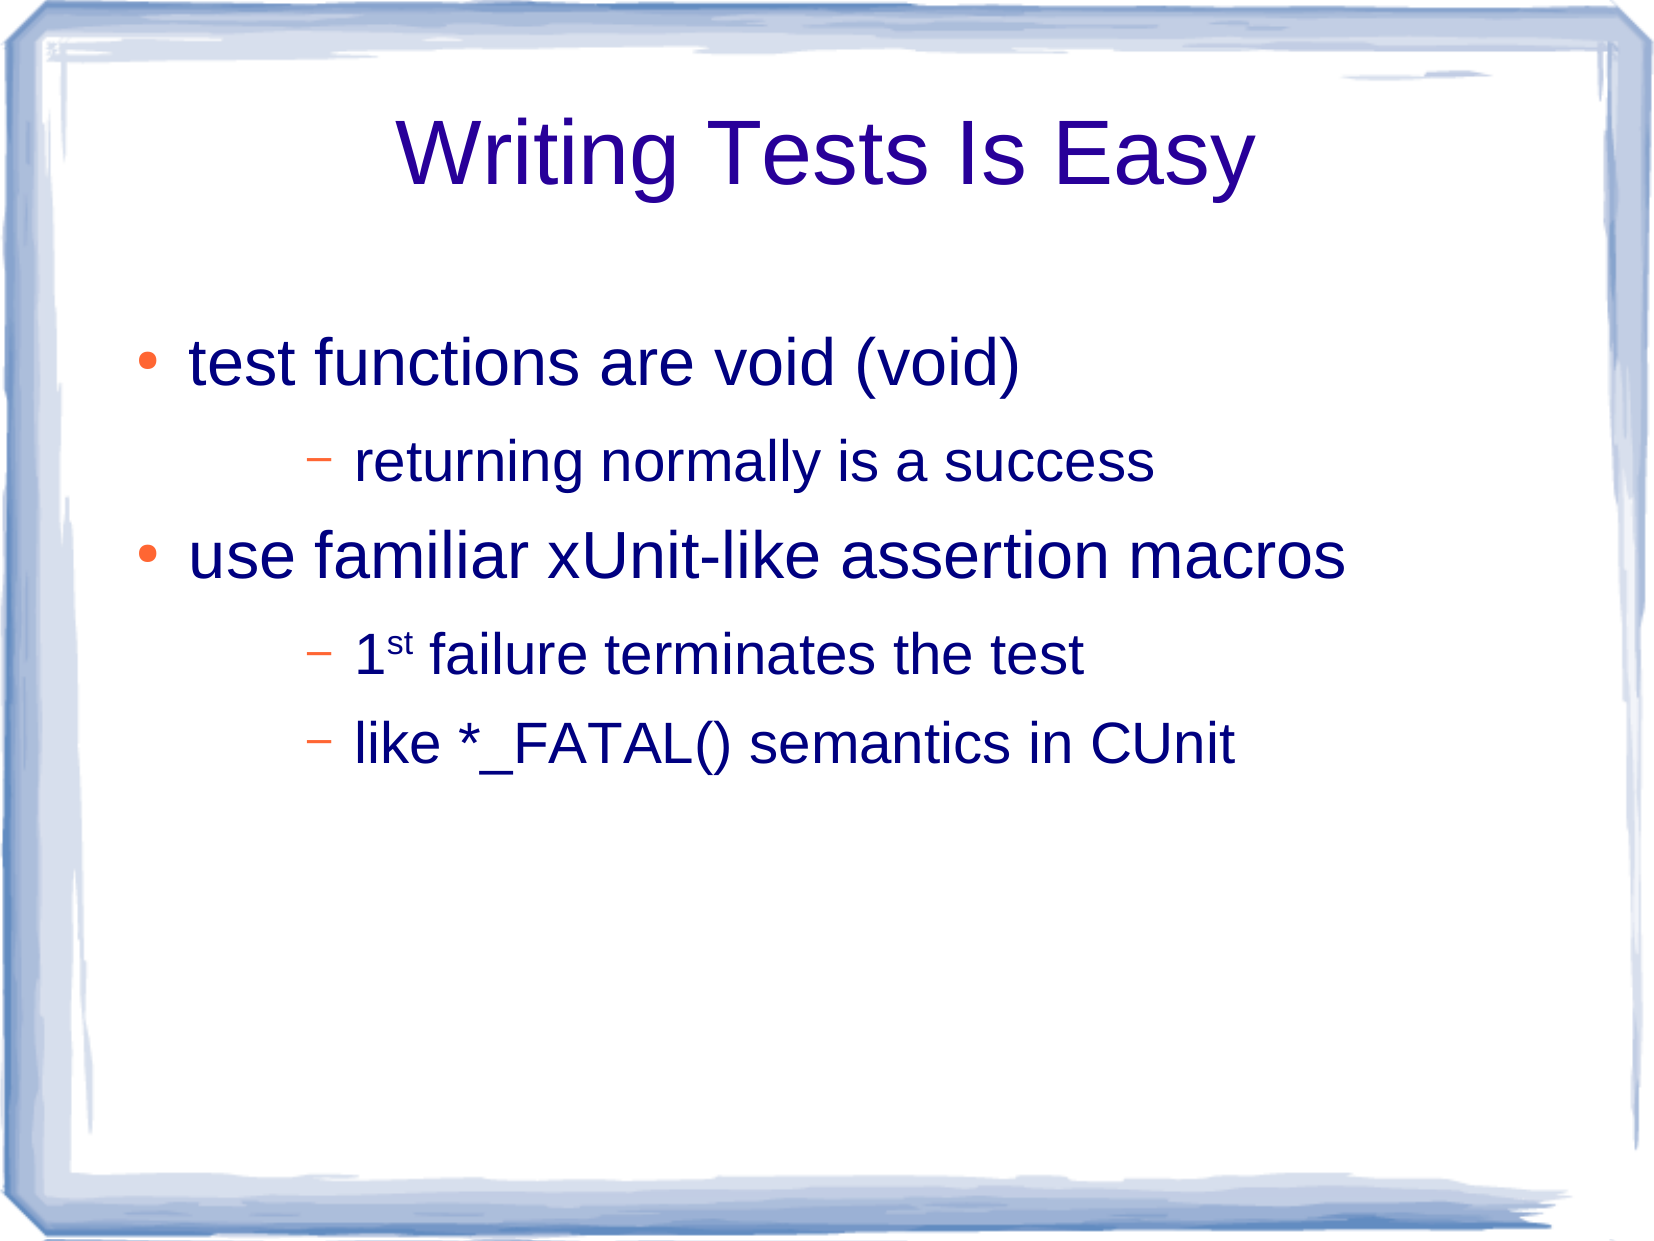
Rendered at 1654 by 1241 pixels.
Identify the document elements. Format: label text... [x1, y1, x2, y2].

title Writing Tests Is Easy [82, 56, 1571, 250]
picture [0, 0, 1654, 1241]
list test functions are void (void) returning normally is a success use familiar xUnit-like assertion macros 1st failure terminates the test like *_FATAL() semantics in CUnit [118, 324, 1571, 1129]
